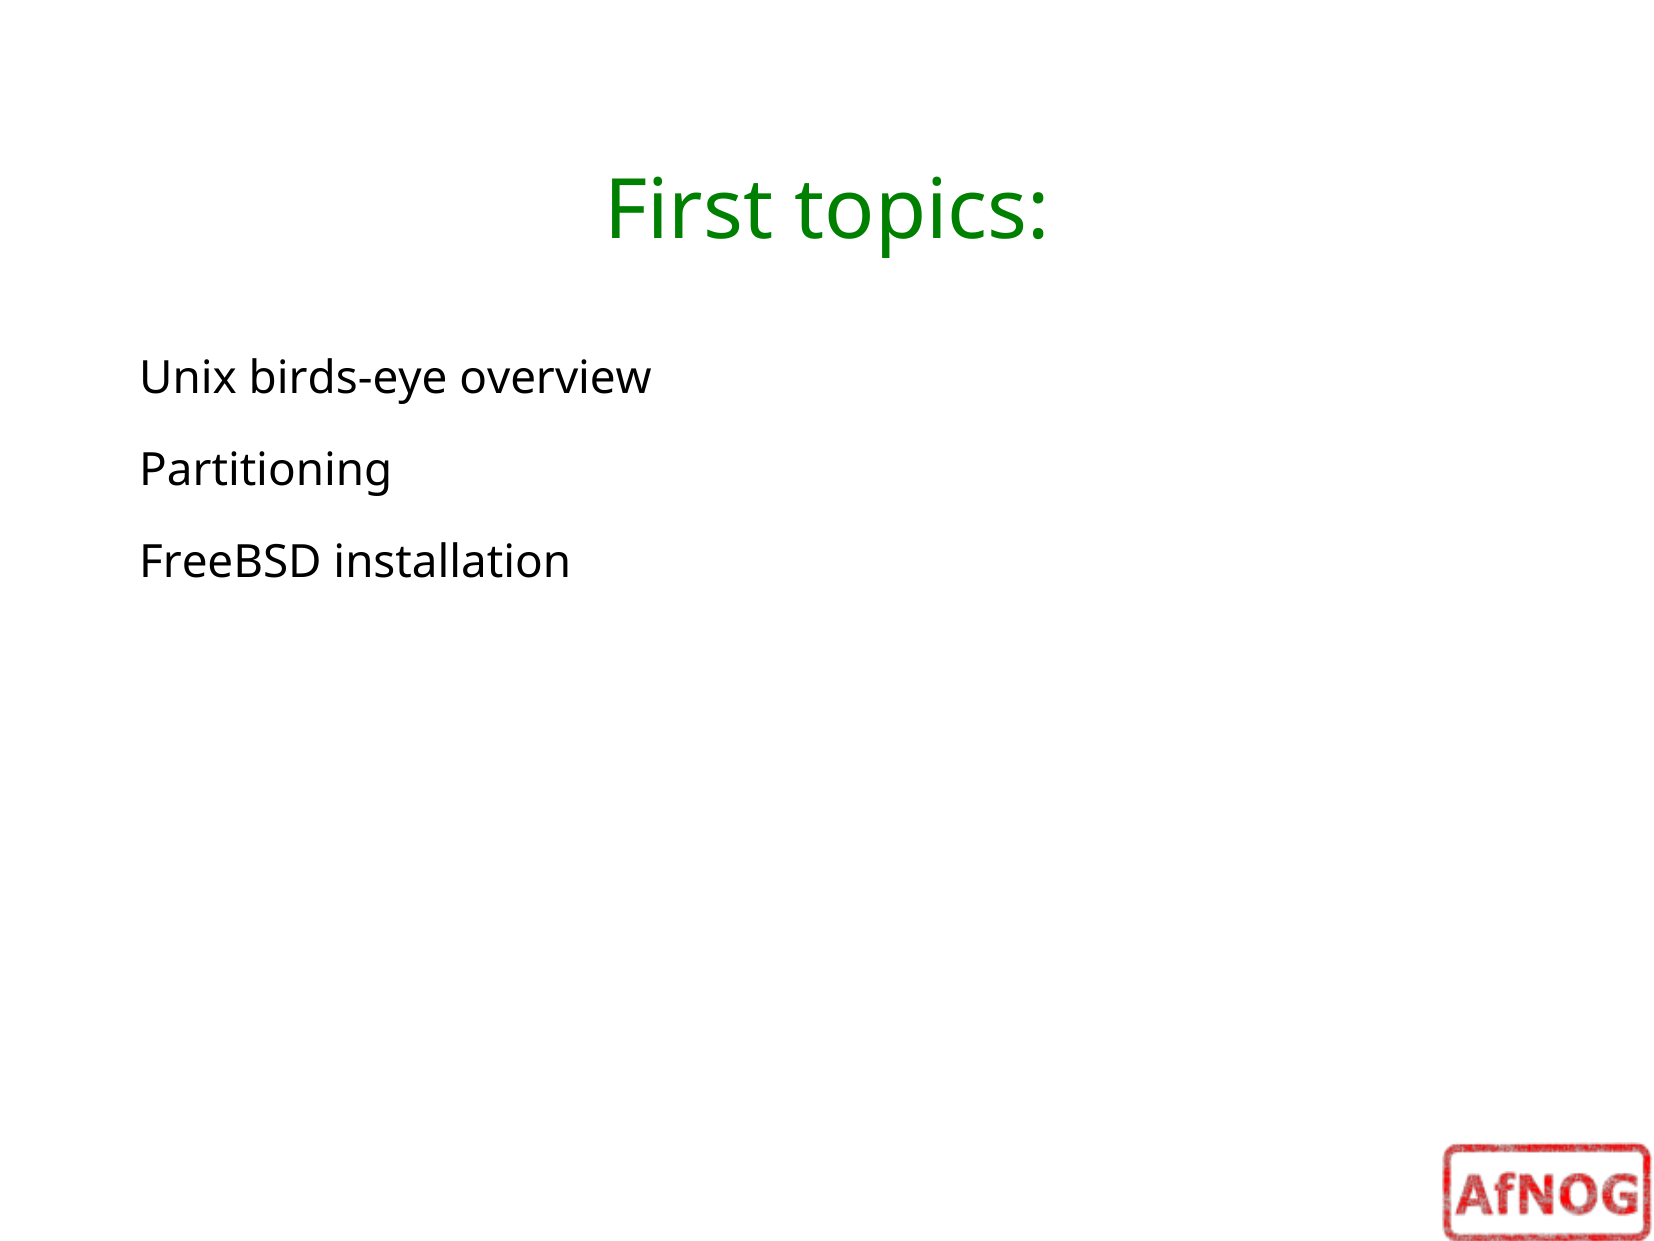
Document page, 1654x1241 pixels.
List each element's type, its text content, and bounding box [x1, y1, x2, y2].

list Unix birds-eye overview Partitioning FreeBSD installation [121, 344, 1533, 1127]
title First topics: [121, 102, 1533, 311]
picture [1441, 1141, 1654, 1241]
